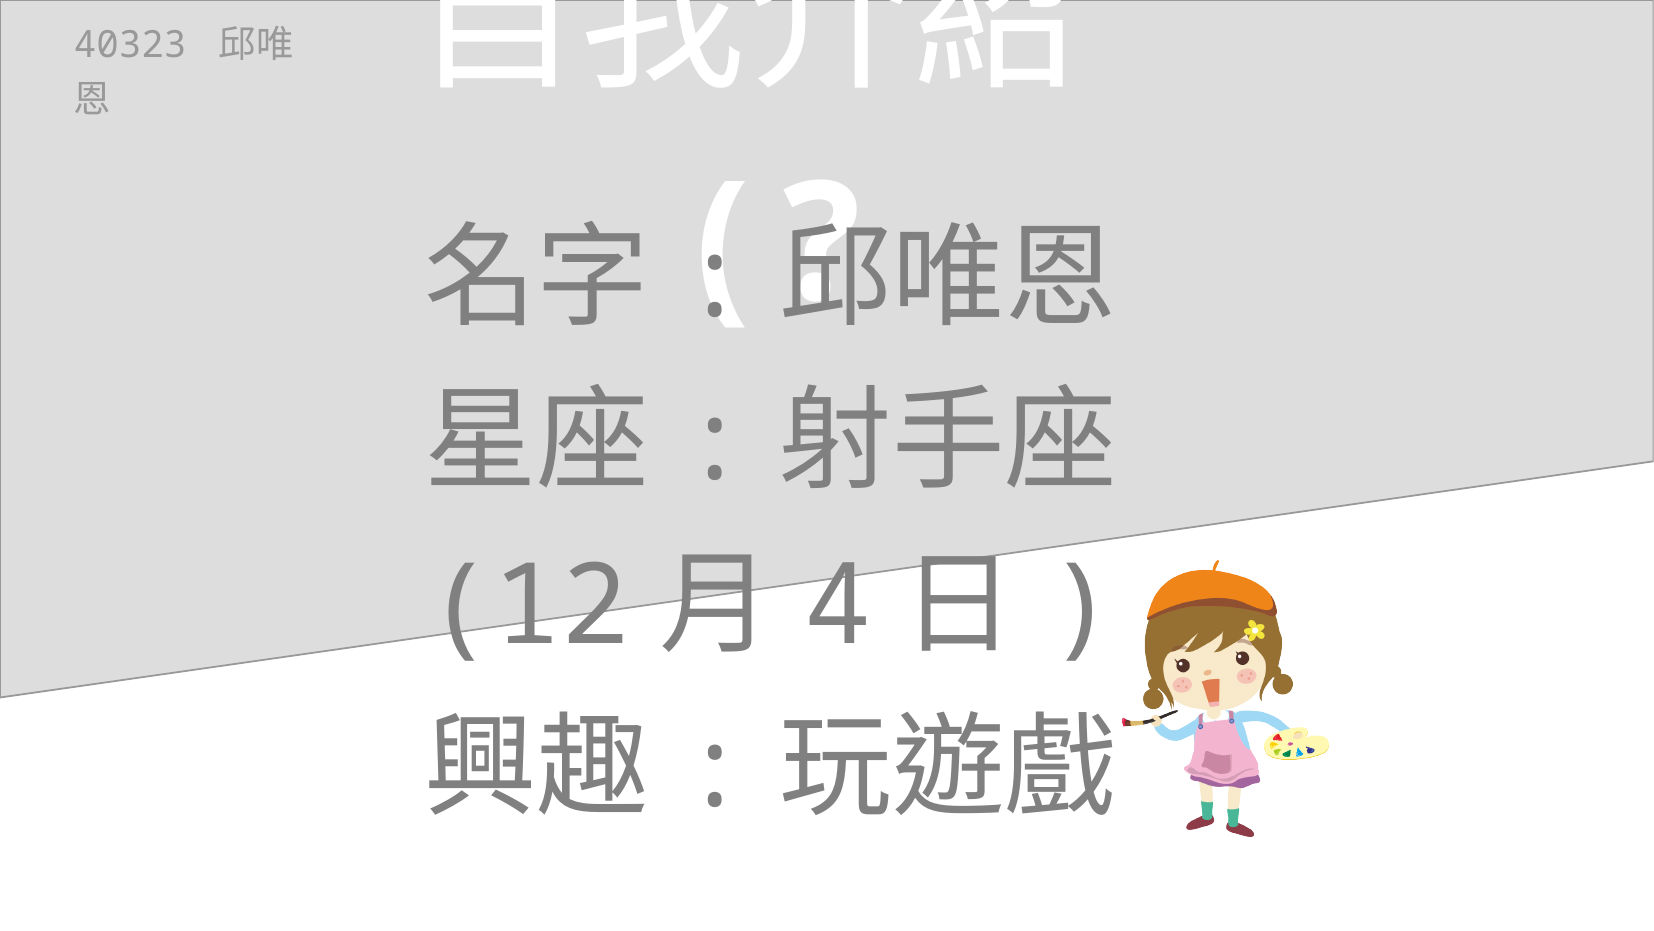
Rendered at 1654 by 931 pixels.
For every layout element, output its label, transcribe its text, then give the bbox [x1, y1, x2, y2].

subtitle 名字:邱唯恩 星座:射手座 (12月4日) 興趣:玩遊戲 [366, 228, 1176, 798]
picture [1122, 560, 1329, 837]
title 自我介紹(? [324, 31, 1217, 199]
text_box 40323 邱唯恩 [59, 6, 325, 60]
